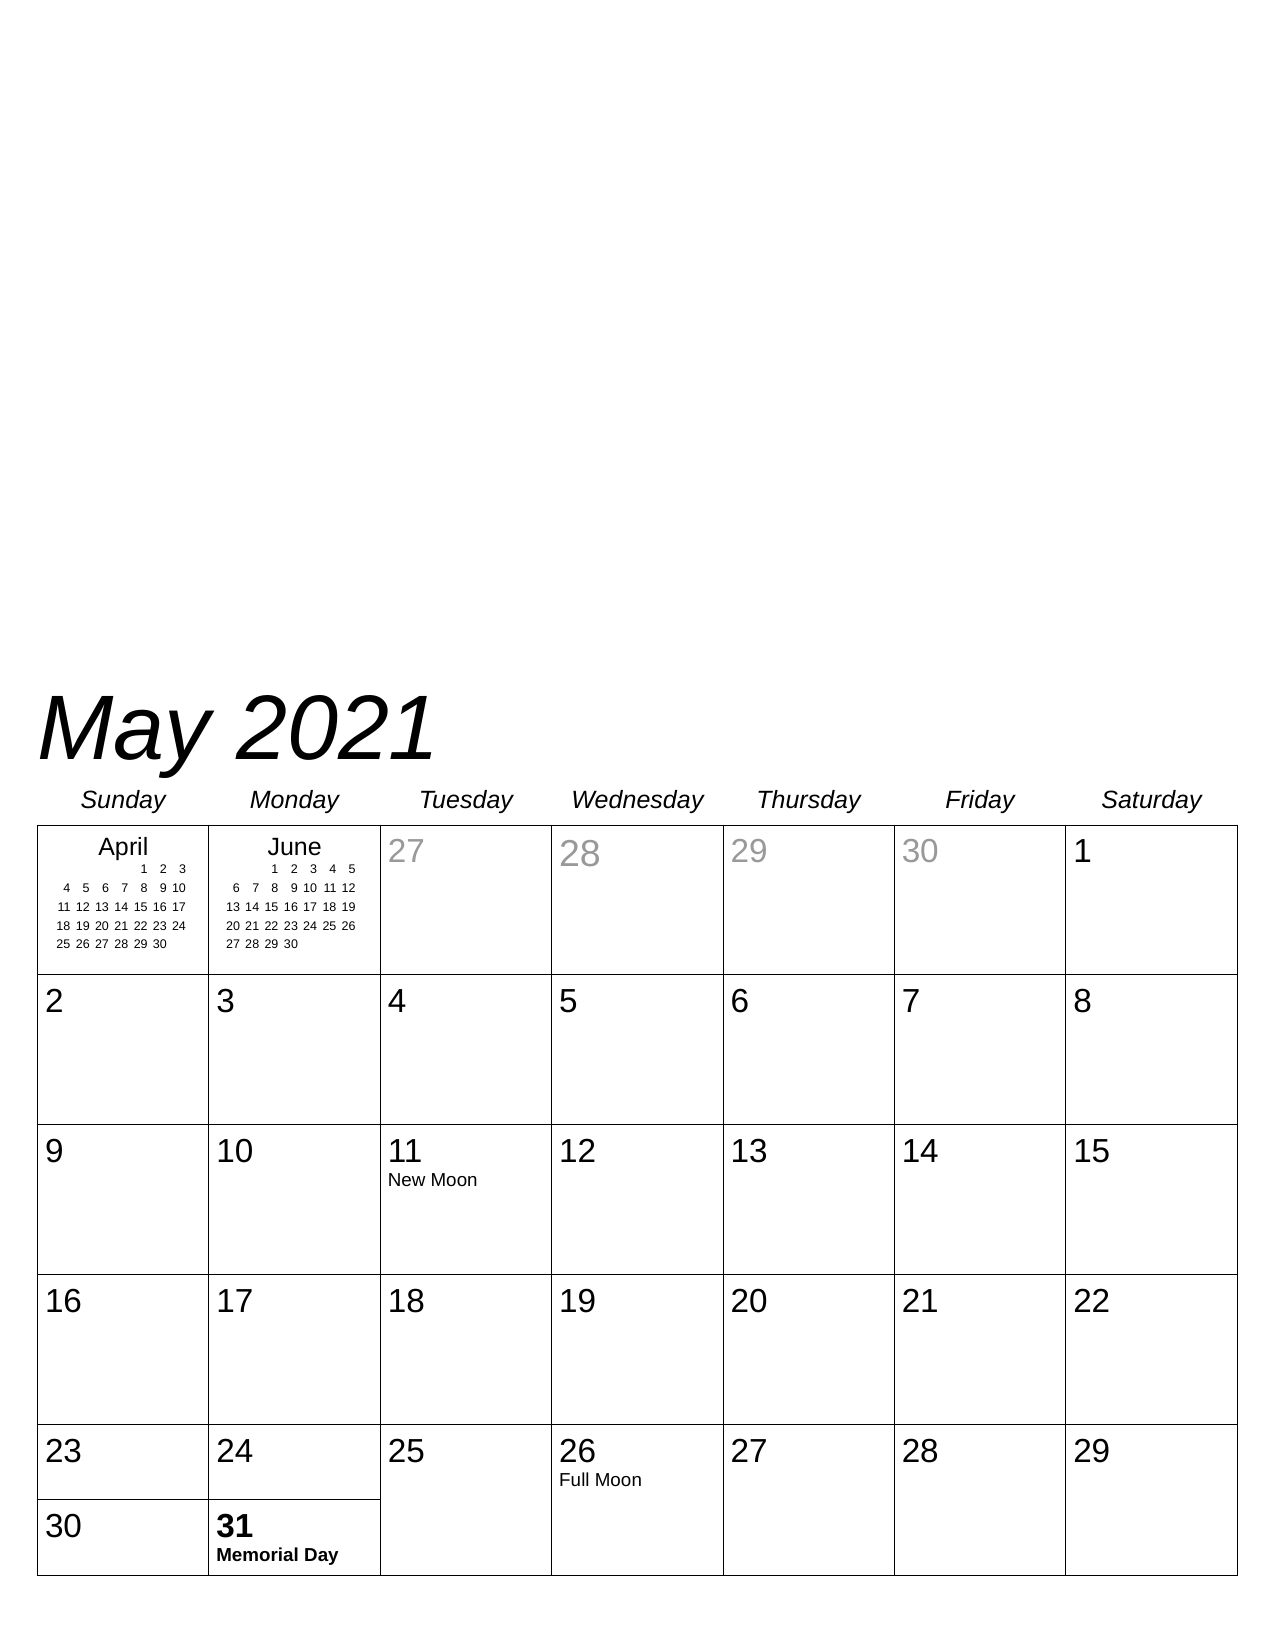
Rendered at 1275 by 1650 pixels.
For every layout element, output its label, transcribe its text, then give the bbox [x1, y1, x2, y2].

table_header 3 [167, 863, 186, 881]
table_cell [109, 956, 128, 975]
title May 2021 [37, 660, 1238, 797]
table_cell 18 [51, 919, 70, 938]
table_header April [38, 826, 208, 974]
table_header 30 [895, 826, 1065, 974]
table_header [109, 863, 128, 881]
table_cell 24 [167, 919, 186, 938]
table_cell 25 [51, 938, 70, 956]
table_cell 27 [221, 938, 240, 956]
table_cell 10 [209, 1125, 380, 1274]
table_cell 26 Full Moon [552, 1425, 723, 1575]
table_cell 4 [381, 975, 551, 1124]
table_cell 15 [259, 900, 279, 919]
table_cell 2 [38, 975, 208, 1124]
table_cell 9 [38, 1125, 208, 1274]
table_cell 14 [240, 900, 259, 919]
table_cell 15 [128, 900, 148, 919]
table_cell [259, 956, 279, 975]
table_header Monday [209, 779, 380, 824]
table_cell 30 [279, 938, 298, 956]
table_cell 31 Memorial Day [209, 1500, 380, 1575]
table_cell [336, 938, 356, 956]
table_cell 18 [317, 900, 336, 919]
table_cell 17 [209, 1275, 380, 1424]
table_cell 21 [895, 1275, 1065, 1424]
table_cell 22 [128, 919, 148, 938]
table_header [51, 863, 70, 881]
table_cell 22 [259, 919, 279, 938]
table_cell [317, 938, 336, 956]
table_header 3 [298, 863, 317, 881]
table_cell 16 [38, 1275, 208, 1424]
table_header 2 [279, 863, 298, 881]
table_header Friday [895, 779, 1066, 824]
table_cell [298, 938, 317, 956]
table_cell 20 [724, 1275, 894, 1424]
table_cell [167, 938, 186, 956]
table_cell 5 [552, 975, 723, 1124]
table_cell 8 [1066, 975, 1237, 1124]
table_cell 12 [70, 900, 90, 919]
table_cell [167, 956, 186, 975]
table_cell 27 [90, 938, 109, 956]
table_cell 26 [70, 938, 90, 956]
table_header 2 [148, 863, 167, 881]
table_cell 14 [895, 1125, 1065, 1274]
table_cell 9 [148, 881, 167, 900]
table_cell 23 [148, 919, 167, 938]
table_cell 29 [128, 938, 148, 956]
table_header [240, 863, 259, 881]
table_cell [90, 956, 109, 975]
table_cell 28 [109, 938, 128, 956]
table_header 5 [336, 863, 356, 881]
table_cell 8 [128, 881, 148, 900]
table_cell 13 [221, 900, 240, 919]
table_cell 15 [1066, 1125, 1237, 1274]
table_header 27 [381, 826, 551, 974]
table_cell 16 [148, 900, 167, 919]
table_cell 12 [552, 1125, 723, 1274]
table_cell 22 [1066, 1275, 1237, 1424]
table_header [221, 863, 240, 881]
table_header 29 [724, 826, 894, 974]
table_cell 21 [109, 919, 128, 938]
table_cell 20 [90, 919, 109, 938]
table_header 28 [552, 826, 723, 974]
table_header 1 [128, 863, 148, 881]
table_cell 23 [279, 919, 298, 938]
table_header 4 [317, 863, 336, 881]
table_header Thursday [723, 779, 895, 824]
table_cell 7 [240, 881, 259, 900]
table_header 1 [1066, 826, 1237, 974]
table_cell [240, 956, 259, 975]
table_cell 19 [552, 1275, 723, 1424]
table_cell [298, 956, 317, 975]
table_header Saturday [1066, 779, 1238, 824]
table_cell [336, 956, 356, 975]
table_cell 28 [895, 1425, 1065, 1575]
table_cell 29 [1066, 1425, 1237, 1575]
table_cell 11 [51, 900, 70, 919]
table_cell 20 [221, 919, 240, 938]
table_header Sunday [38, 779, 209, 824]
table_cell [317, 956, 336, 975]
table_cell 10 [298, 881, 317, 900]
table_cell 4 [51, 881, 70, 900]
table_cell 6 [221, 881, 240, 900]
table_cell 17 [167, 900, 186, 919]
table_cell 13 [90, 900, 109, 919]
table_cell [128, 956, 148, 975]
table_cell 8 [259, 881, 279, 900]
table_cell 24 [209, 1425, 380, 1499]
table_cell 18 [381, 1275, 551, 1424]
table_cell 6 [90, 881, 109, 900]
table_cell 30 [38, 1500, 208, 1575]
table_cell [221, 956, 240, 975]
table_cell 27 [724, 1425, 894, 1575]
table_cell 11 New Moon [381, 1125, 551, 1274]
table_cell 23 [38, 1425, 208, 1499]
table_header Tuesday [380, 779, 552, 824]
table_cell 21 [240, 919, 259, 938]
table_cell 11 [317, 881, 336, 900]
table_cell 14 [109, 900, 128, 919]
table_cell 12 [336, 881, 356, 900]
table_header Wednesday [552, 779, 723, 824]
table_cell 7 [895, 975, 1065, 1124]
table_header June [209, 826, 380, 974]
table_cell 6 [724, 975, 894, 1124]
table_cell [148, 956, 167, 975]
table_cell 25 [317, 919, 336, 938]
table_cell 19 [336, 900, 356, 919]
table_cell [51, 956, 70, 975]
table_cell 10 [167, 881, 186, 900]
table_header [90, 863, 109, 881]
table_cell 26 [336, 919, 356, 938]
table_cell 9 [279, 881, 298, 900]
table_cell 25 [381, 1425, 551, 1575]
table_cell 16 [279, 900, 298, 919]
table_cell 5 [70, 881, 90, 900]
table_cell 13 [724, 1125, 894, 1274]
table_header [70, 863, 90, 881]
table_cell [70, 956, 90, 975]
table_cell 29 [259, 938, 279, 956]
table_cell 28 [240, 938, 259, 956]
table_cell 24 [298, 919, 317, 938]
table_cell [279, 956, 298, 975]
table_cell 7 [109, 881, 128, 900]
table_cell 30 [148, 938, 167, 956]
table_cell 19 [70, 919, 90, 938]
table_cell 17 [298, 900, 317, 919]
table_header 1 [259, 863, 279, 881]
table_cell 3 [209, 975, 380, 1124]
